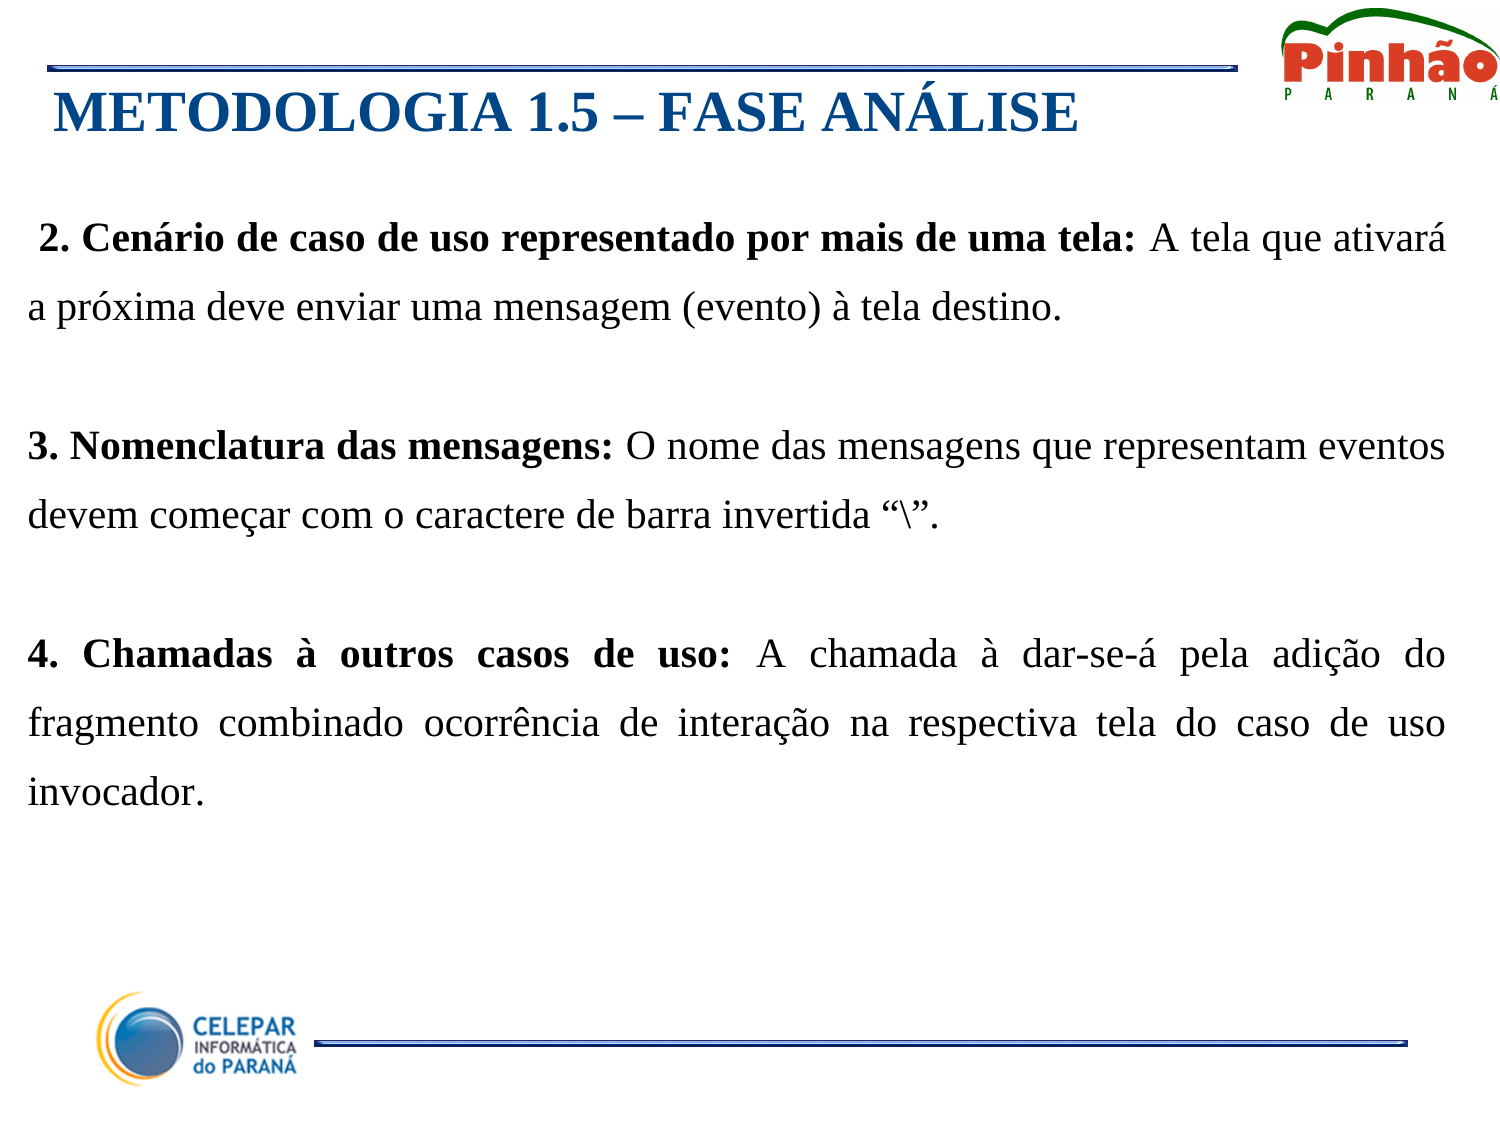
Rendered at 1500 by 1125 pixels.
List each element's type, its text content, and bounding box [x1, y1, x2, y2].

picture [95, 989, 303, 1091]
text_box METODOLOGIA 1.5 – FASE ANÁLISE [53, 79, 1081, 156]
picture [1281, 8, 1500, 100]
text_box 2. Cenário de caso de uso representado por mais de uma tela: A tela que ativará a próxima deve enviar uma mensagem (evento) à tela destino. 3. Nomenclatura das mensagens: O nome das mensagens que representam eventos devem começar com o caractere de barra invertida “\”. 4. Chamadas à outros casos de uso: A chamada à dar-se-á pela adição do fragmento combinado ocorrência de interação na respectiva tela do caso de uso invocador. [27, 190, 1447, 945]
